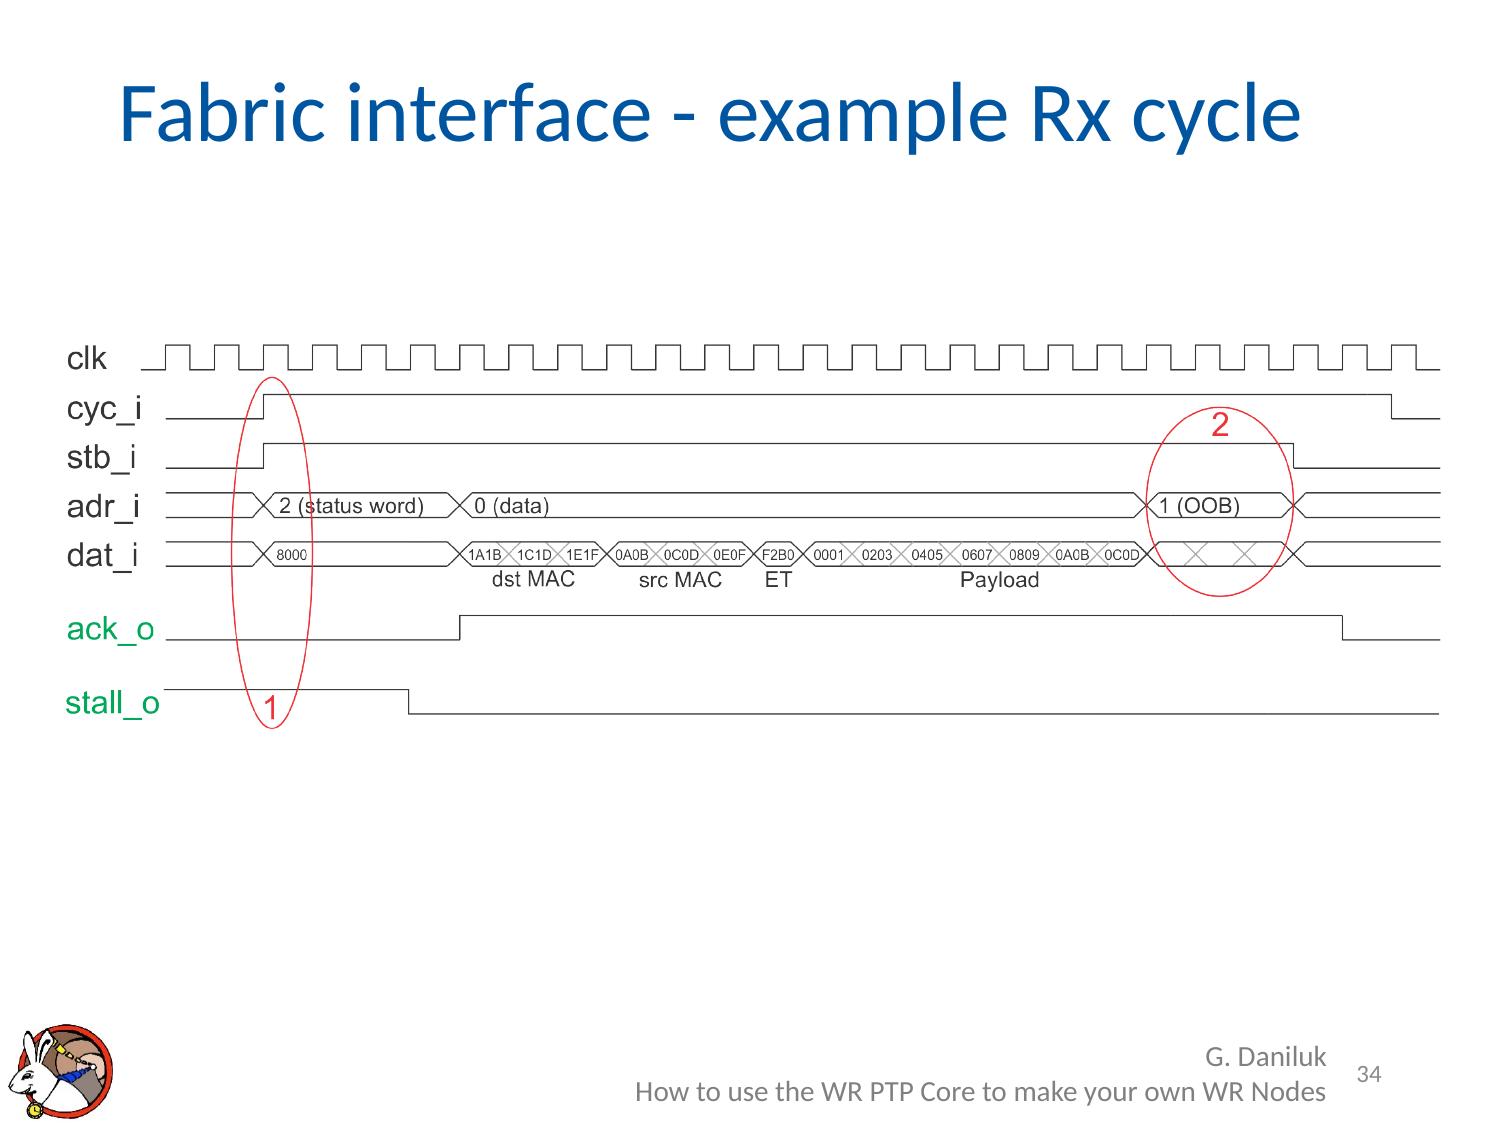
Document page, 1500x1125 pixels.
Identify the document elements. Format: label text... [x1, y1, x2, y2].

slide_number <number> [1342, 1042, 1397, 1103]
text_box G. Daniluk How to use the WR PTP Core to make your own WR Nodes [112, 1029, 1342, 1115]
title Fabric interface - example Rx cycle [103, 59, 1397, 169]
picture [65, 344, 1441, 729]
picture [7, 1024, 113, 1121]
